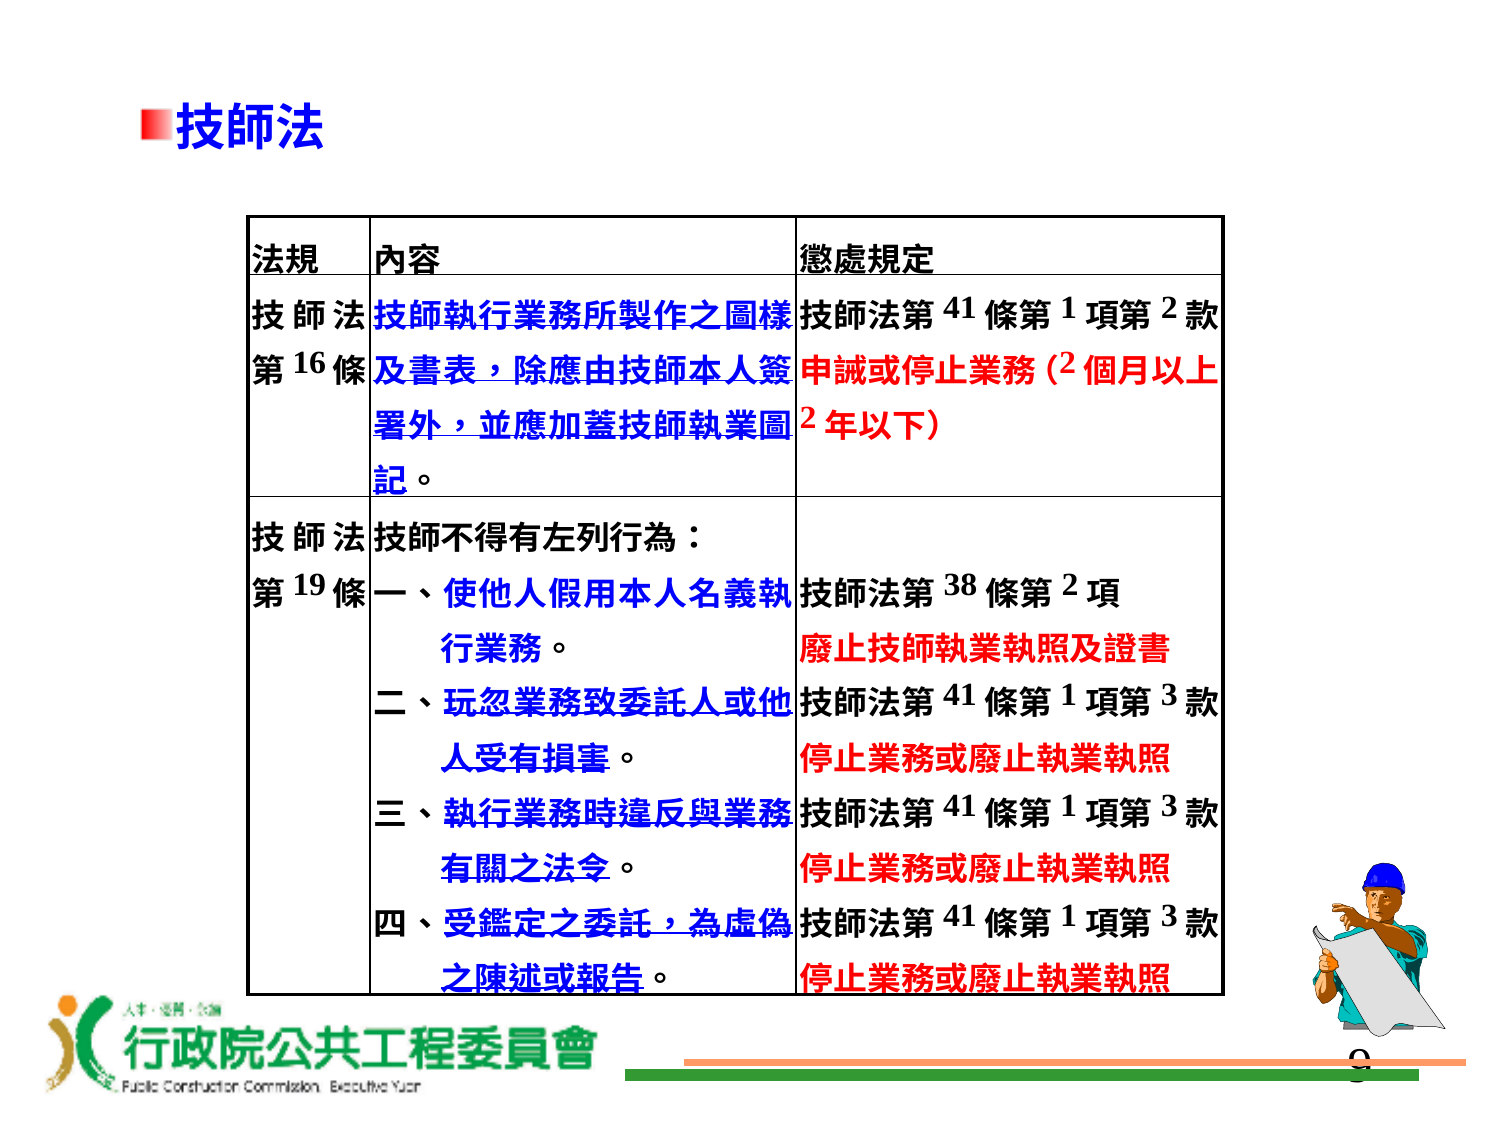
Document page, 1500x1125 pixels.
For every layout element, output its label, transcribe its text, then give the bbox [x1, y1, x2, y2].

text_box 技師法 [124, 87, 341, 163]
picture [139, 107, 176, 144]
chart [1312, 862, 1447, 1038]
chart [212, 215, 1225, 1038]
